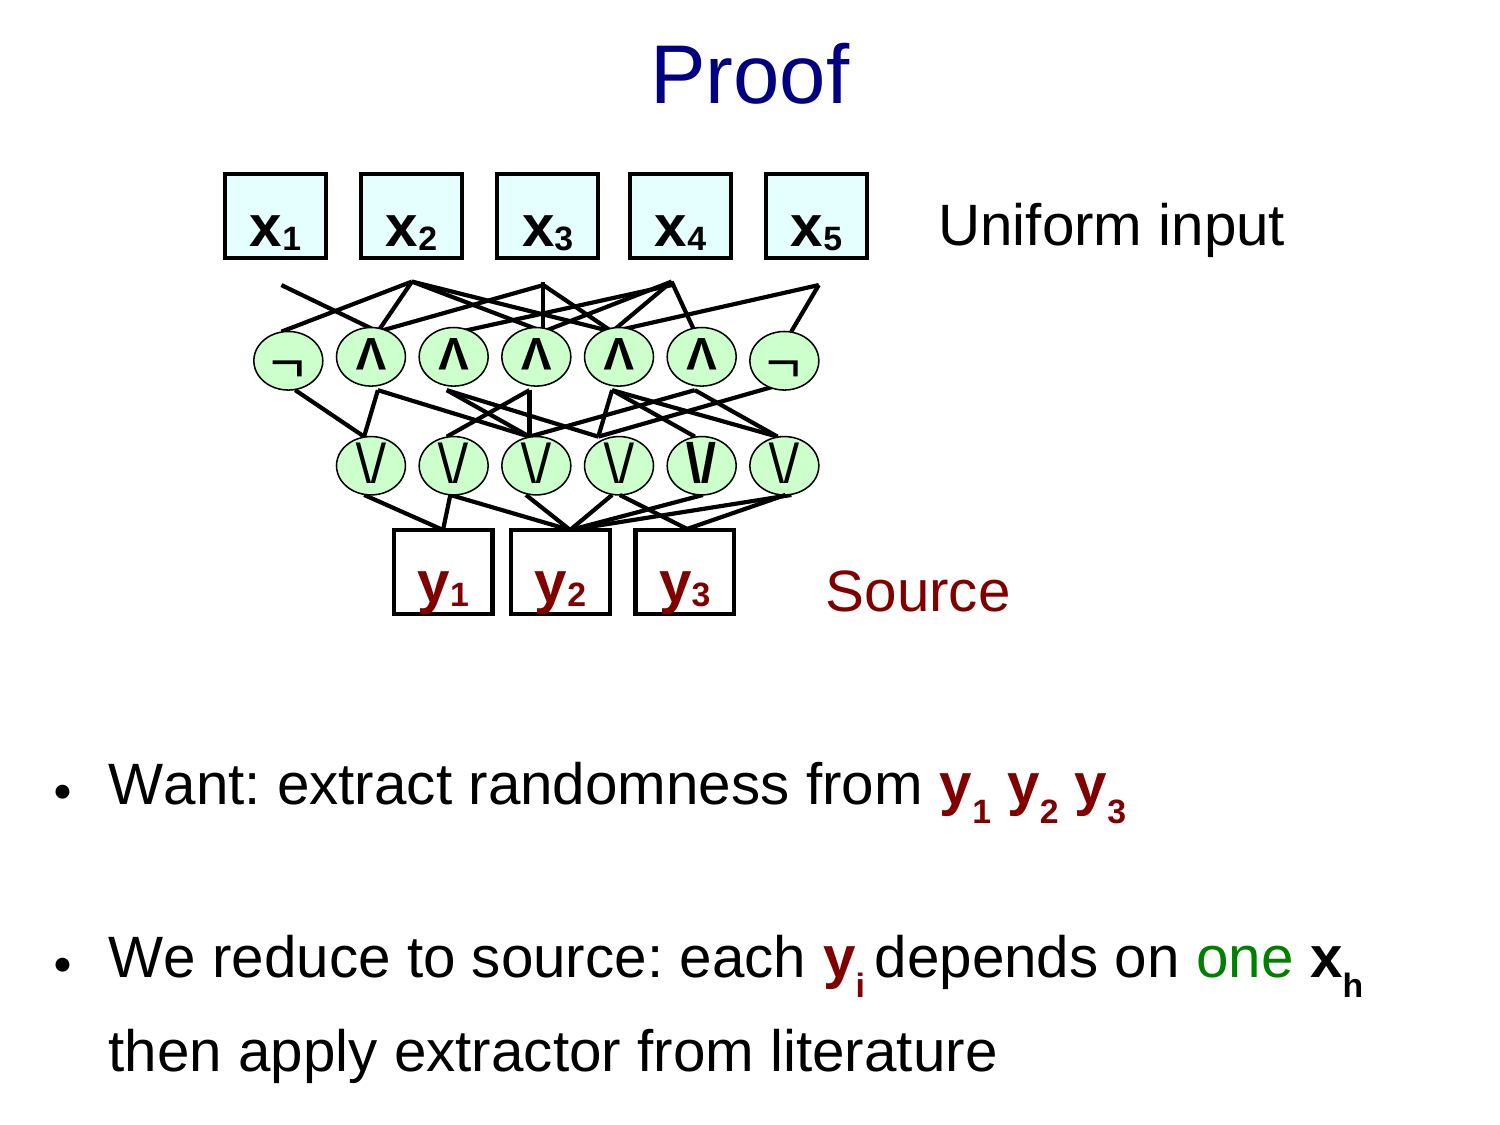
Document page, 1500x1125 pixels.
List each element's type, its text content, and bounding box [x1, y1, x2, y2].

text_box V [667, 327, 737, 387]
text_box V [419, 327, 489, 387]
text_box V [584, 327, 654, 387]
text_box  [253, 331, 323, 391]
text_box V [336, 327, 406, 387]
text_box Source [811, 545, 1187, 631]
text_box Uniform input [923, 180, 1337, 265]
title Proof [0, 0, 1500, 150]
text_box y3 [635, 529, 735, 615]
text_box /\ [584, 436, 654, 495]
text_box /\ [749, 436, 819, 495]
text_box x5 [766, 174, 868, 259]
text_box /\ [419, 436, 489, 495]
text_box x2 [361, 174, 463, 259]
text_box y1 [393, 529, 493, 615]
text_box  [749, 331, 819, 391]
text_box x3 [497, 174, 599, 259]
text_box V [501, 327, 571, 387]
text_box x1 [224, 174, 327, 259]
text_box y2 [510, 529, 610, 615]
text_box /\ [336, 436, 406, 495]
text_box x4 [629, 174, 732, 259]
list Want: extract randomness from y1 y2 y3 We reduce to source: each yi depends on one xh then apply extractor from literature [37, 187, 1500, 1125]
text_box /\ [501, 436, 571, 495]
text_box /\ [667, 436, 737, 495]
